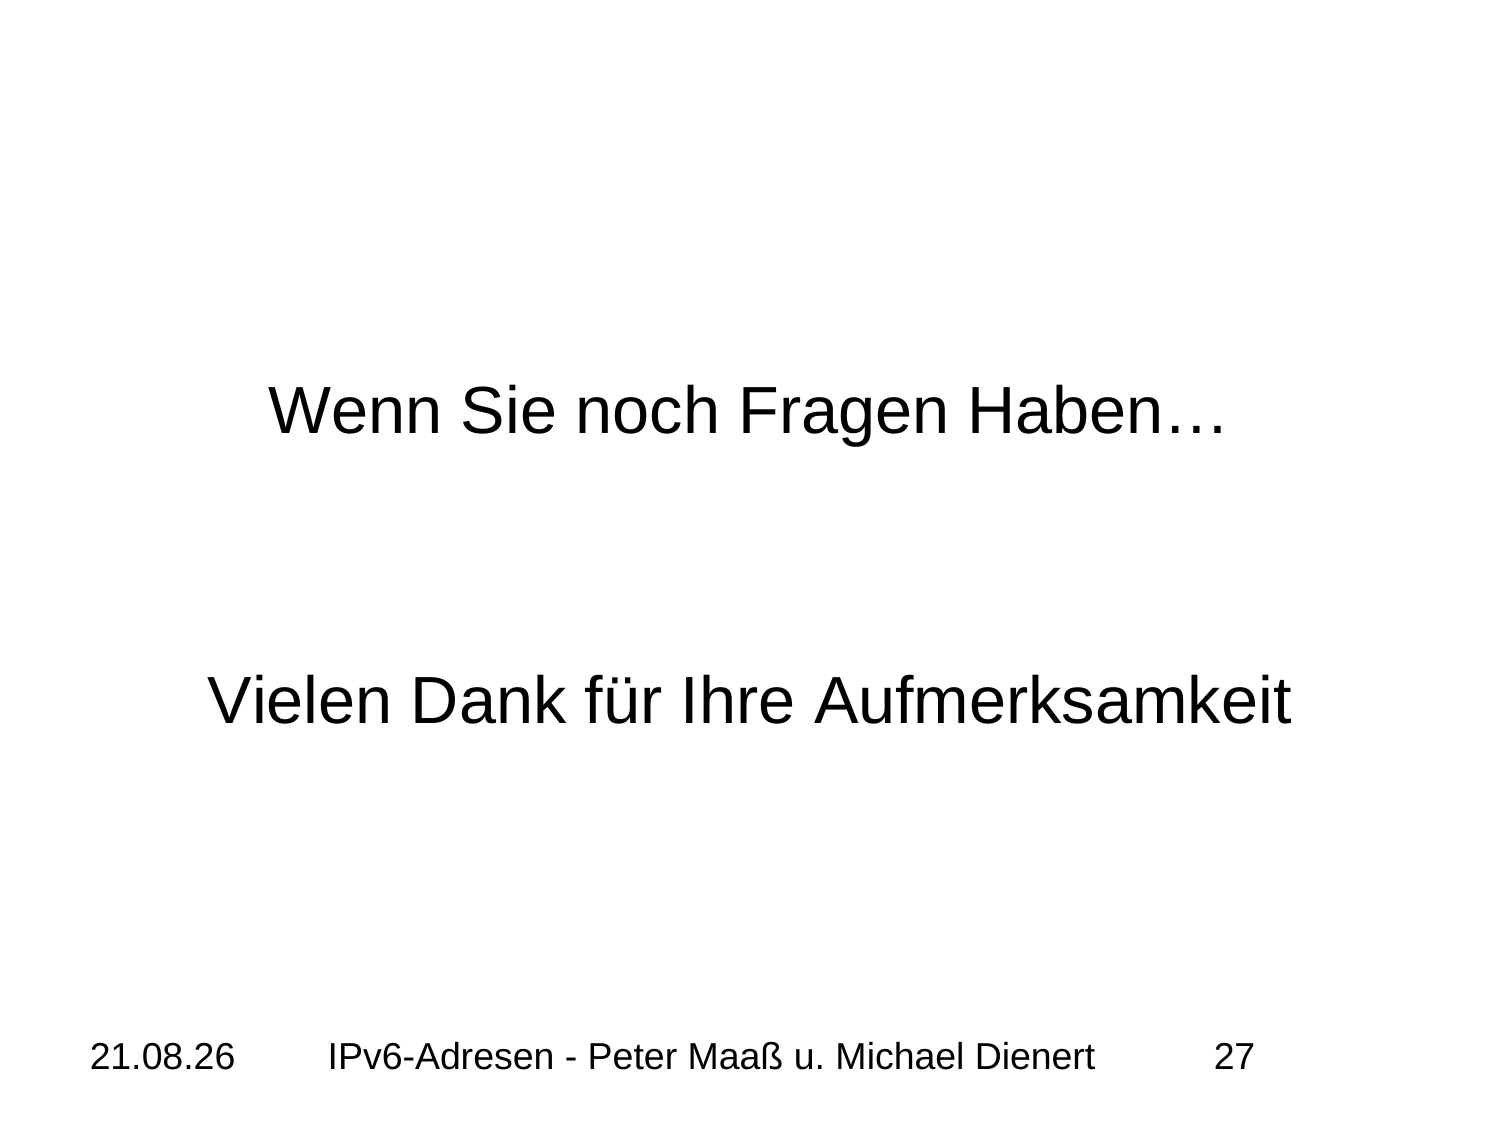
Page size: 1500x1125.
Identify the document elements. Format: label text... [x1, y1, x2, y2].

list Wenn Sie noch Fragen Haben… Vielen Dank für Ihre Aufmerksamkeit [75, 262, 1426, 1006]
